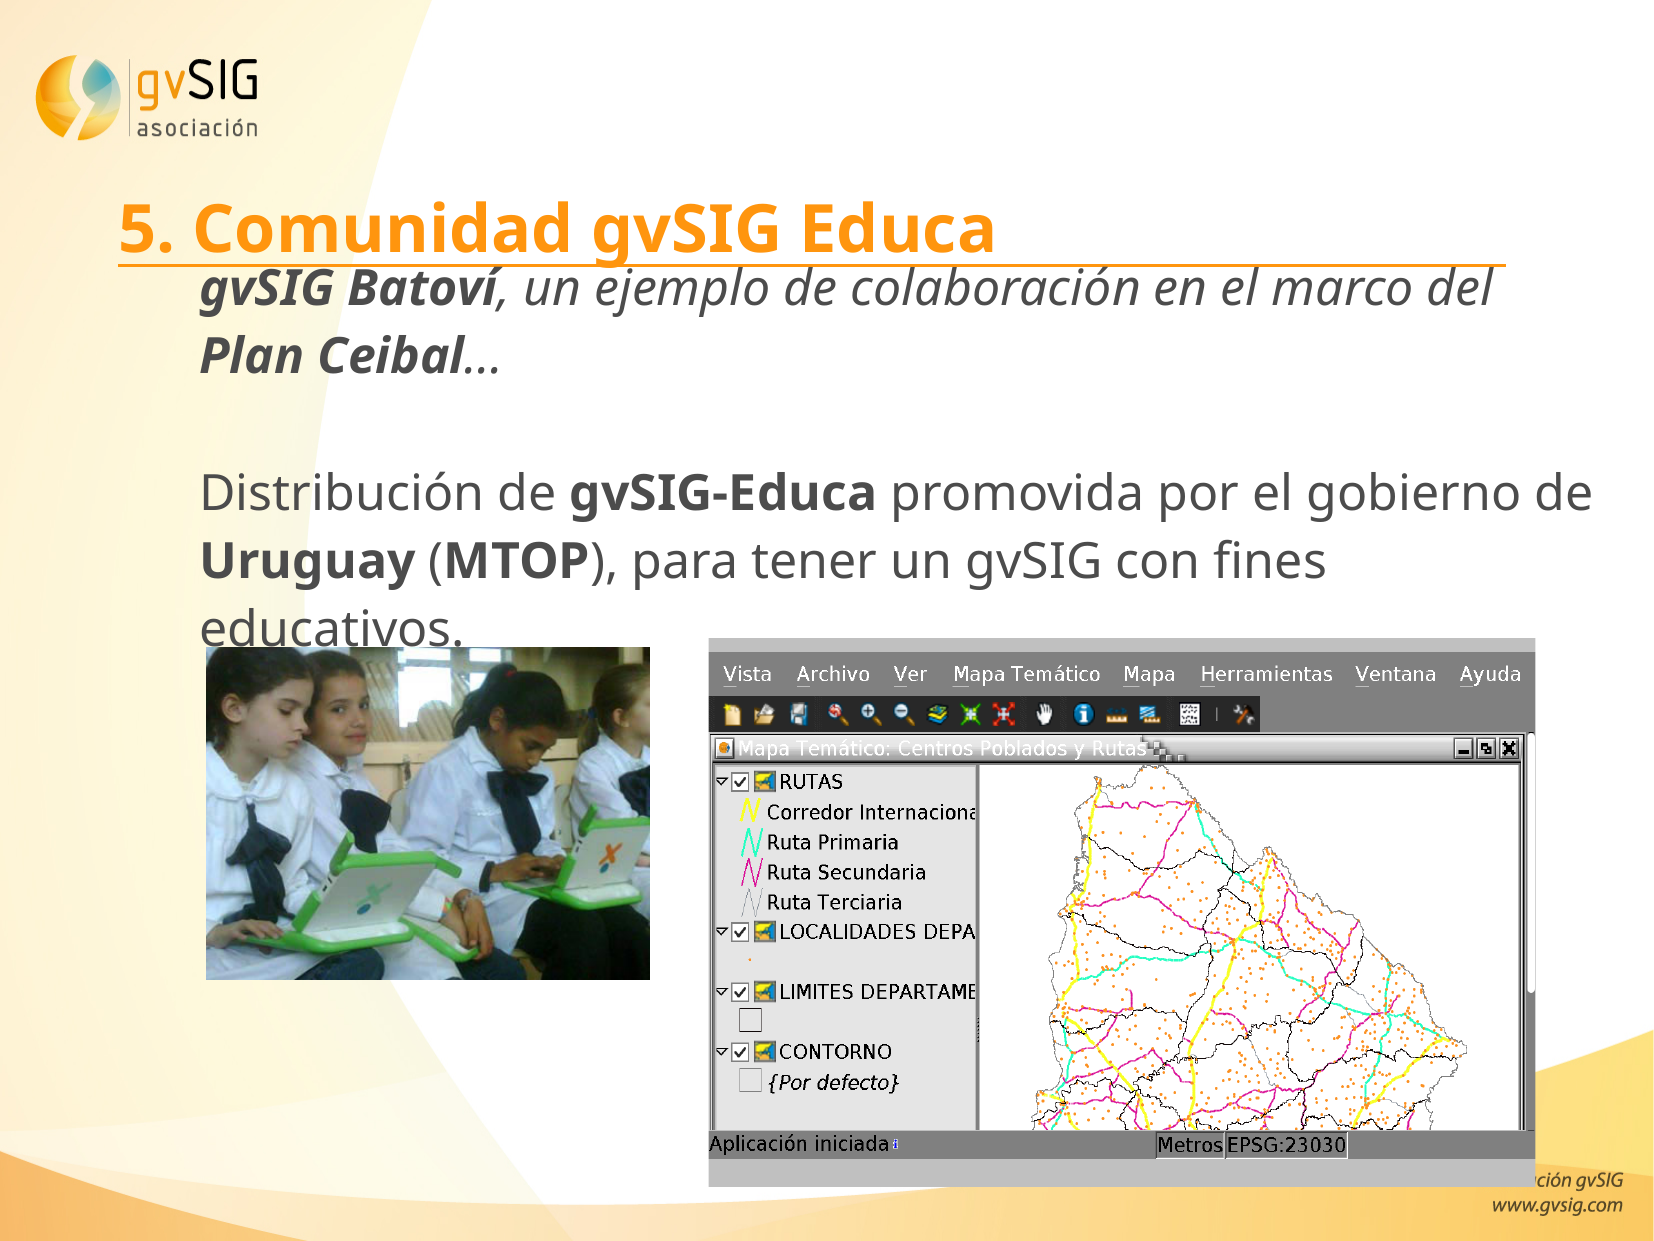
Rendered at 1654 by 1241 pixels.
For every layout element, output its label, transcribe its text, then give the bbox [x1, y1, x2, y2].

picture [0, 0, 1654, 1241]
title 5. Comunidad gvSIG Educa [118, 177, 1607, 276]
text_box gvSIG Batoví, un ejemplo de colaboración en el marco del Plan Ceibal... Distribución de gvSIG-Educa promovida por el gobierno de Uruguay (MTOP), para tener un gvSIG con fines educativos. [199, 282, 1595, 632]
